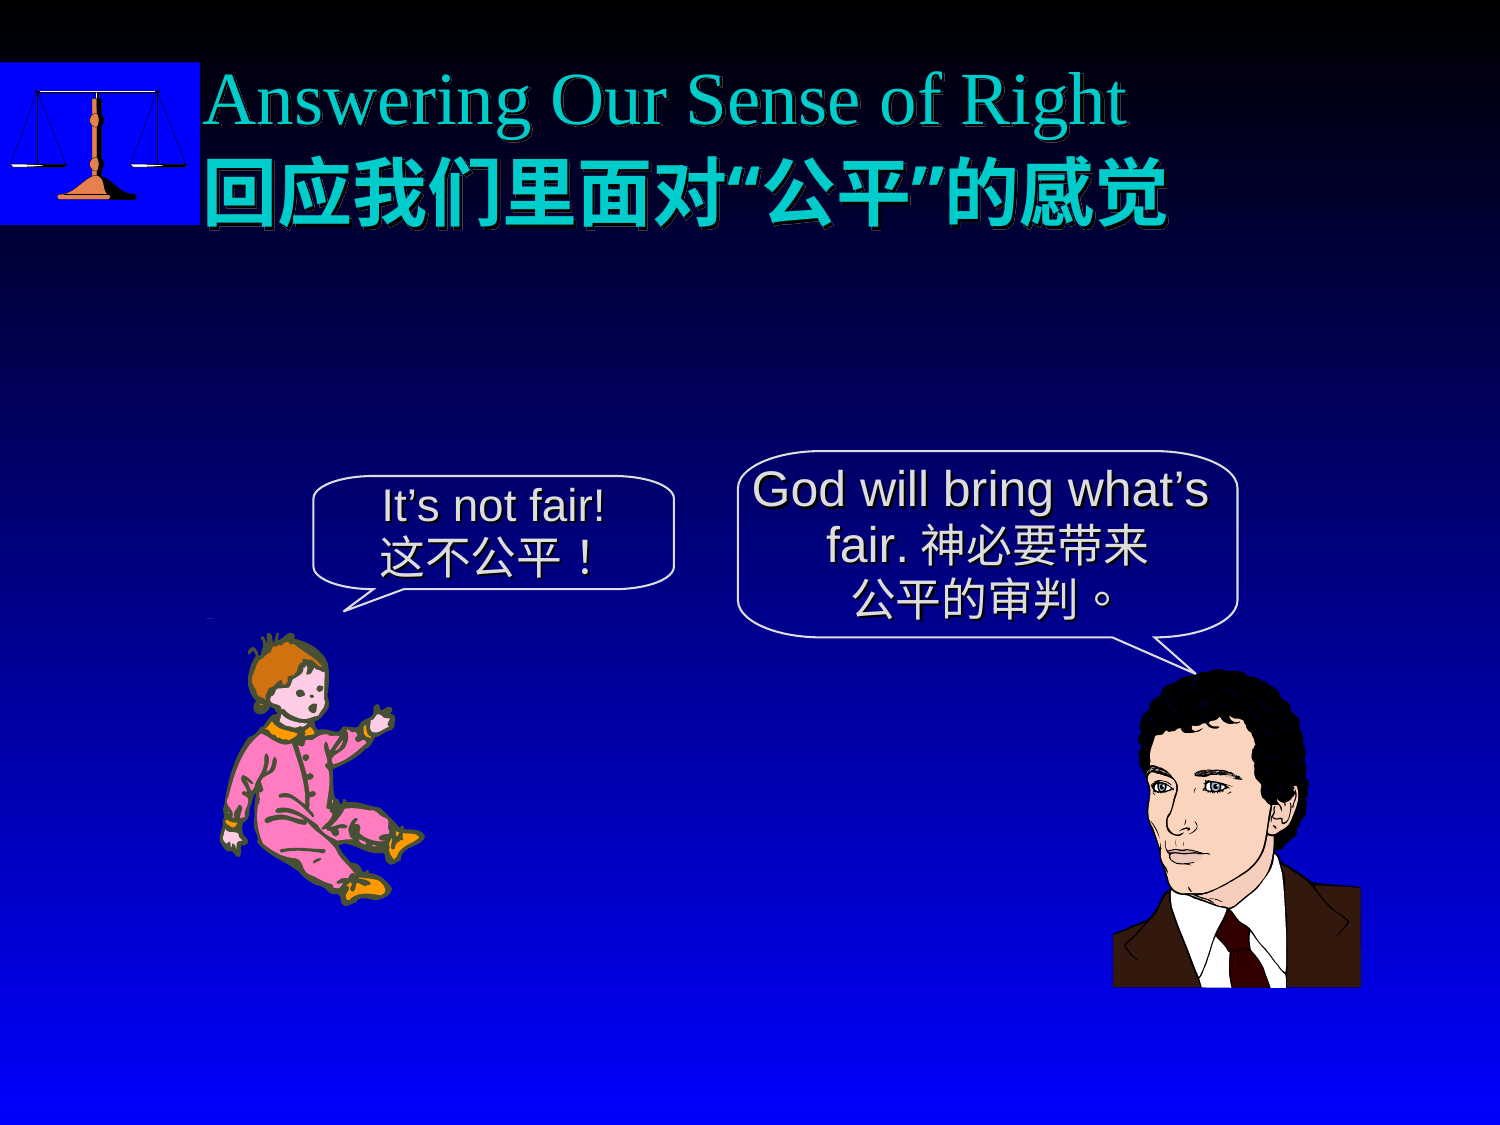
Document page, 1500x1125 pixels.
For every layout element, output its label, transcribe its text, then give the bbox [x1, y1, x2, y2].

text_box God will bring what’s fair.神必要带来 公平的审判。 [737, 451, 1238, 668]
chart [206, 618, 426, 906]
picture [1112, 668, 1361, 988]
title Answering Our Sense of Right 回应我们里面对“公平”的感觉 [187, 56, 1463, 244]
text_box It’s not fair! 这不公平！ [313, 475, 674, 612]
